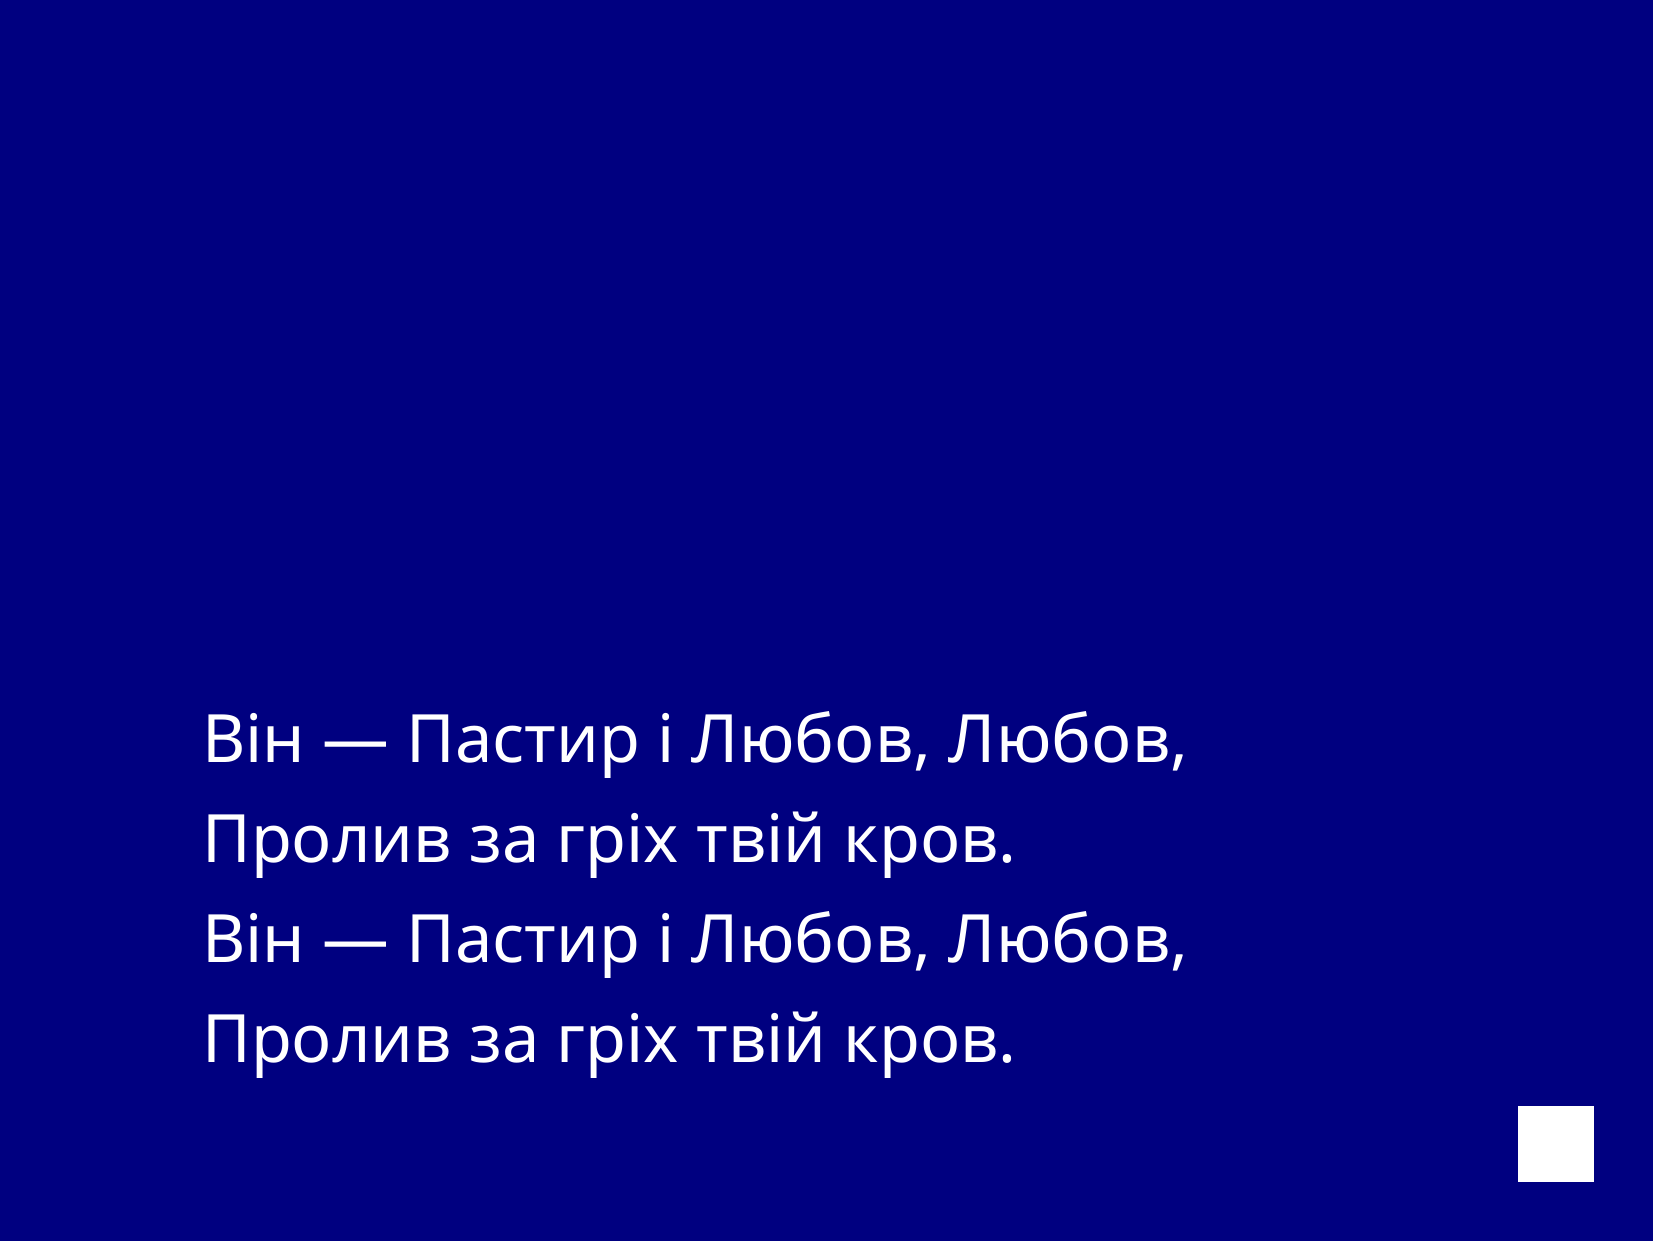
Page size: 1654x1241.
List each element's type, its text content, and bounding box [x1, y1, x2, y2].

text_box Він ― Пастир і Любов, Любов, Пролив за гріх твій кров. Він ― Пастир і Любов, Любов, Пролив за гріх твій кров. [75, 675, 1576, 1163]
text_box [1518, 1106, 1594, 1182]
